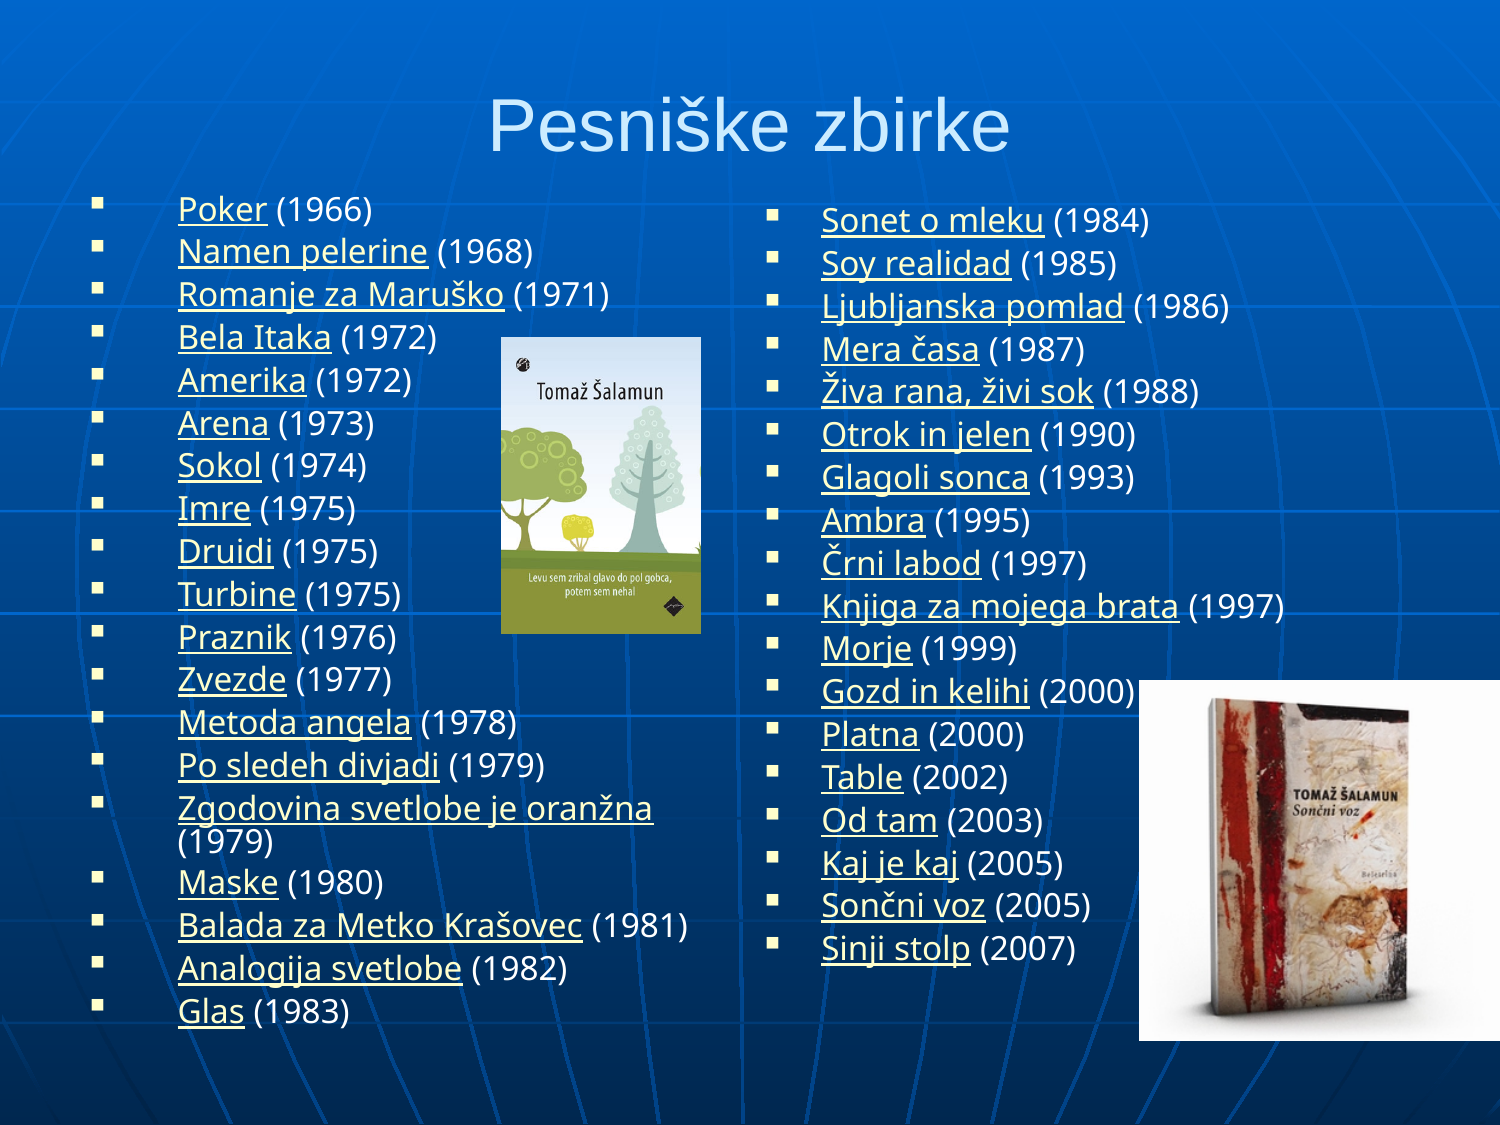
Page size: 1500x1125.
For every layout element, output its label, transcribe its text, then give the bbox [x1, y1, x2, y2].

list Poker (1966) Namen pelerine (1968) Romanje za Maruško (1971) Bela Itaka (1972) Amerika (1972) Arena (1973) Sokol (1974) Imre (1975) Druidi (1975) Turbine (1975) Praznik (1976) Zvezde (1977) Metoda angela (1978) Po sledeh divjadi (1979) Zgodovina svetlobe je oranžna (1979) Maske (1980) Balada za Metko Krašovec (1981) Analogija svetlobe (1982) Glas (1983) [75, 184, 738, 1083]
title Pesniške zbirke [75, 45, 1425, 197]
picture [1139, 680, 1500, 1041]
picture [501, 337, 701, 634]
list Sonet o mleku (1984) Soy realidad (1985) Ljubljanska pomlad (1986) Mera časa (1987) Živa rana, živi sok (1988) Otrok in jelen (1990) Glagoli sonca (1993) Ambra (1995) Črni labod (1997) Knjiga za mojega brata (1997) Morje (1999) Gozd in kelihi (2000) Platna (2000) Table (2002) Od tam (2003) Kaj je kaj (2005) Sončni voz (2005) Sinji stolp (2007) [750, 196, 1413, 982]
